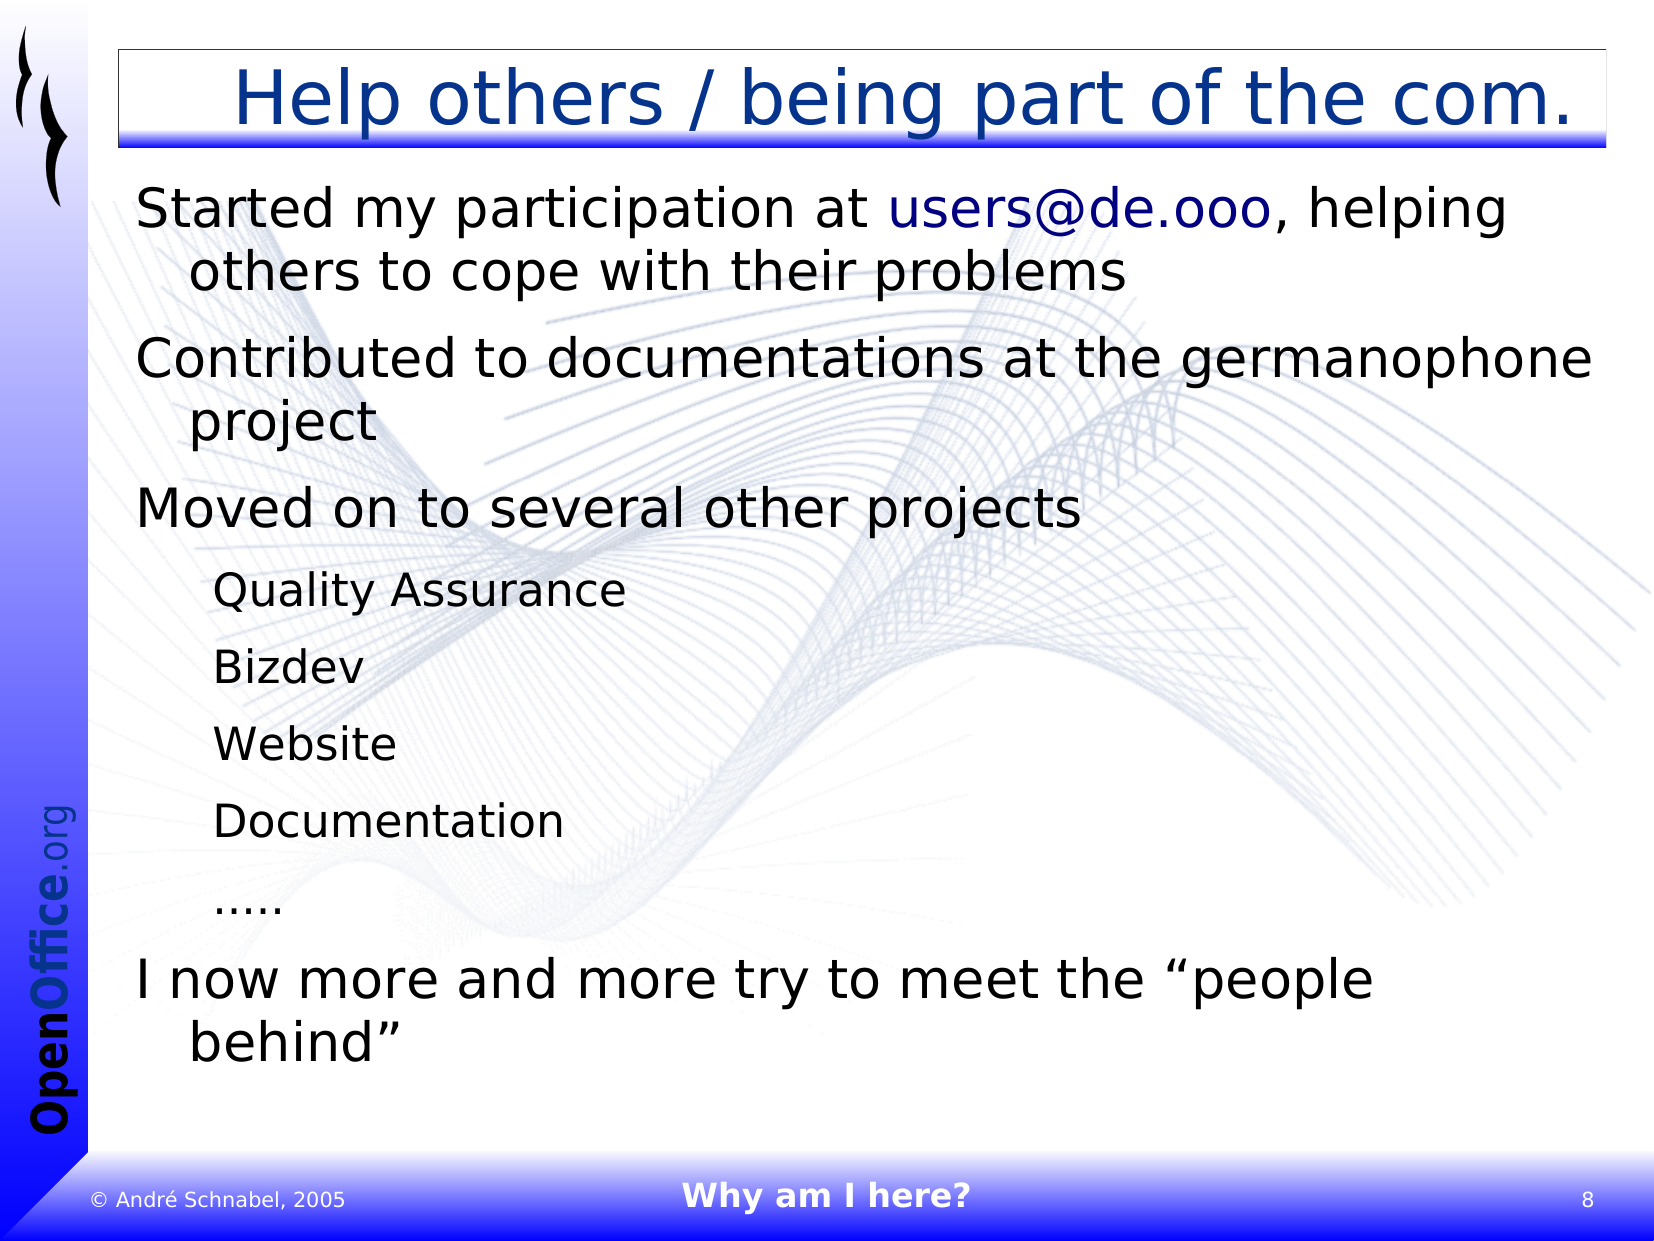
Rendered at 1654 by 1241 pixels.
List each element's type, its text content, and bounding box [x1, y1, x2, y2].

title Help others / being part of the com. [118, 49, 1607, 148]
list Started my participation at users@de.ooo, helping others to cope with their problems Contributed to documentations at the germanophone project Moved on to several other projects Quality Assurance Bizdev Website Documentation ..... I now more and more try to meet the “people behind” [118, 177, 1607, 1109]
